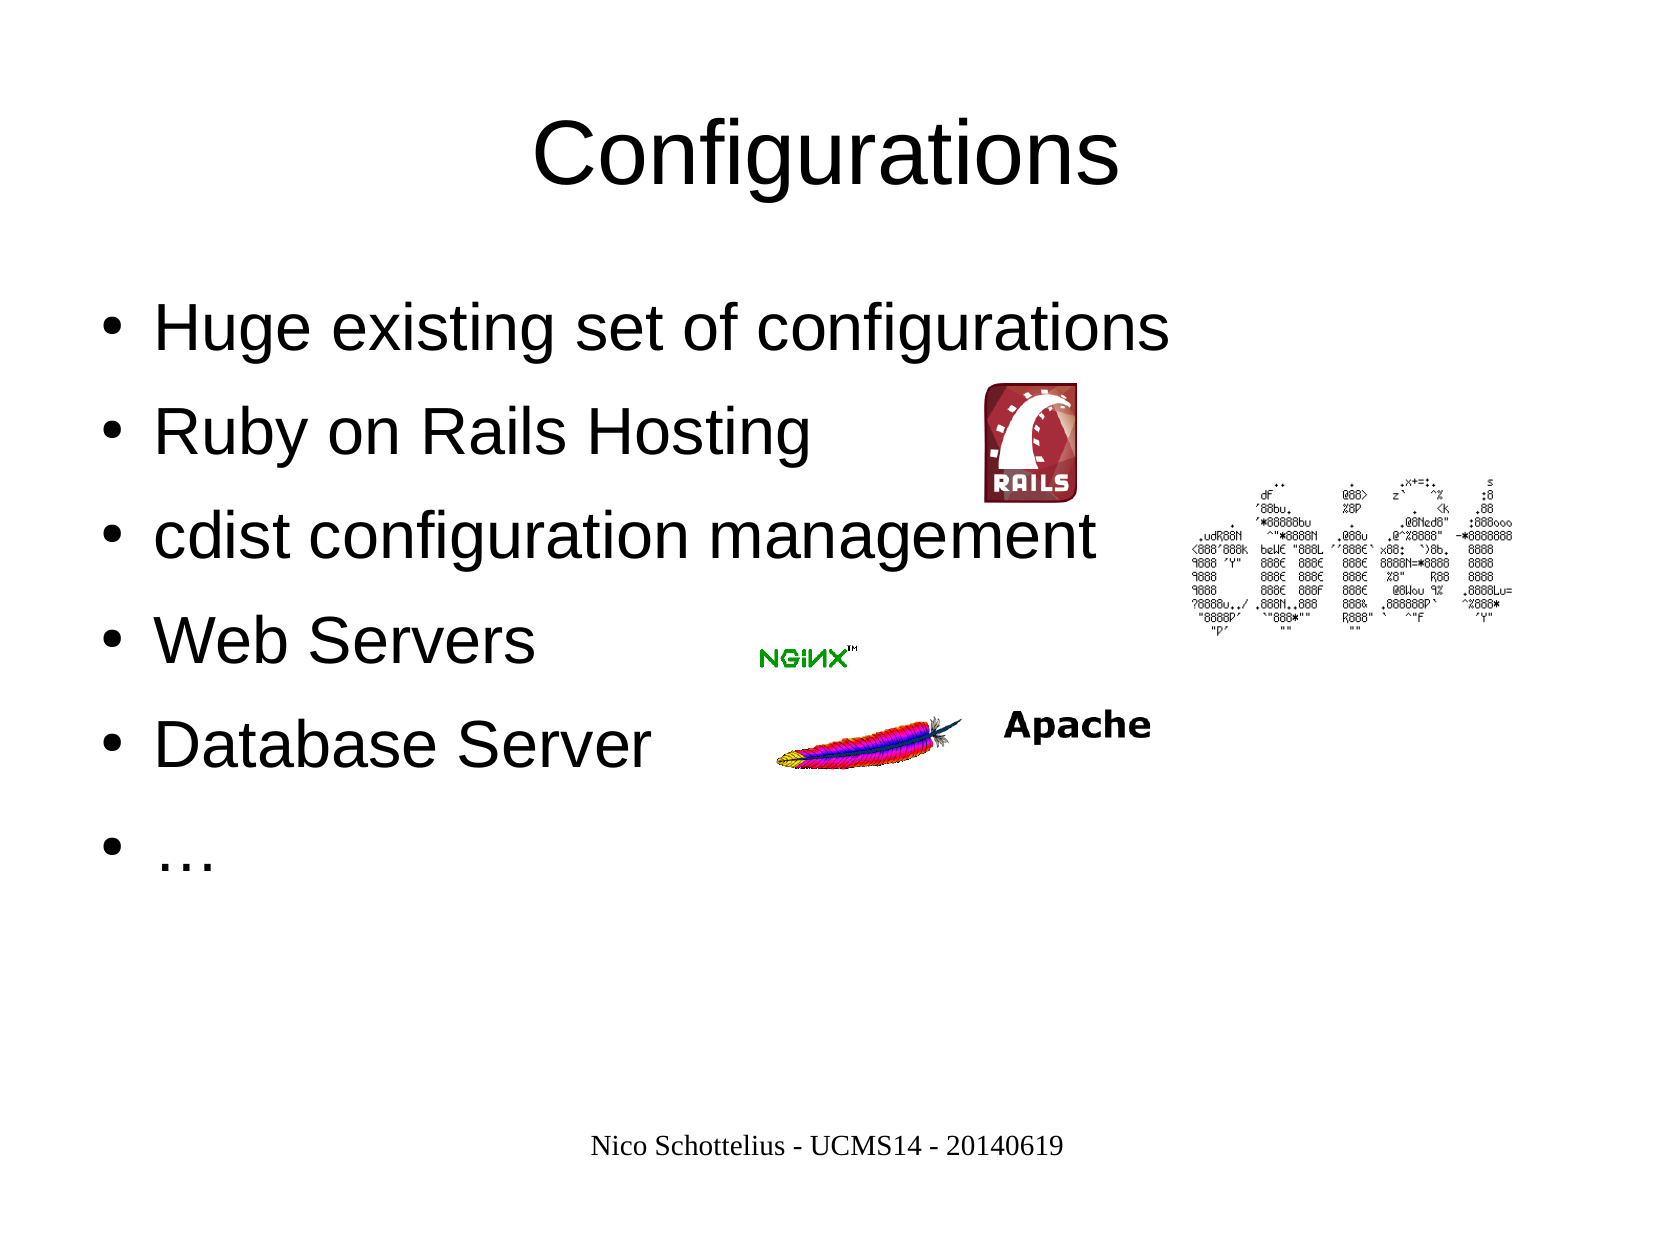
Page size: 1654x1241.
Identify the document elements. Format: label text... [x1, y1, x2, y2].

picture [767, 709, 1368, 770]
title Configurations [82, 49, 1571, 257]
picture [747, 639, 860, 677]
picture [984, 383, 1077, 503]
picture [1190, 467, 1517, 641]
list Huge existing set of configurations Ruby on Rails Hosting cdist configuration management Web Servers Database Server … [82, 290, 1538, 1010]
